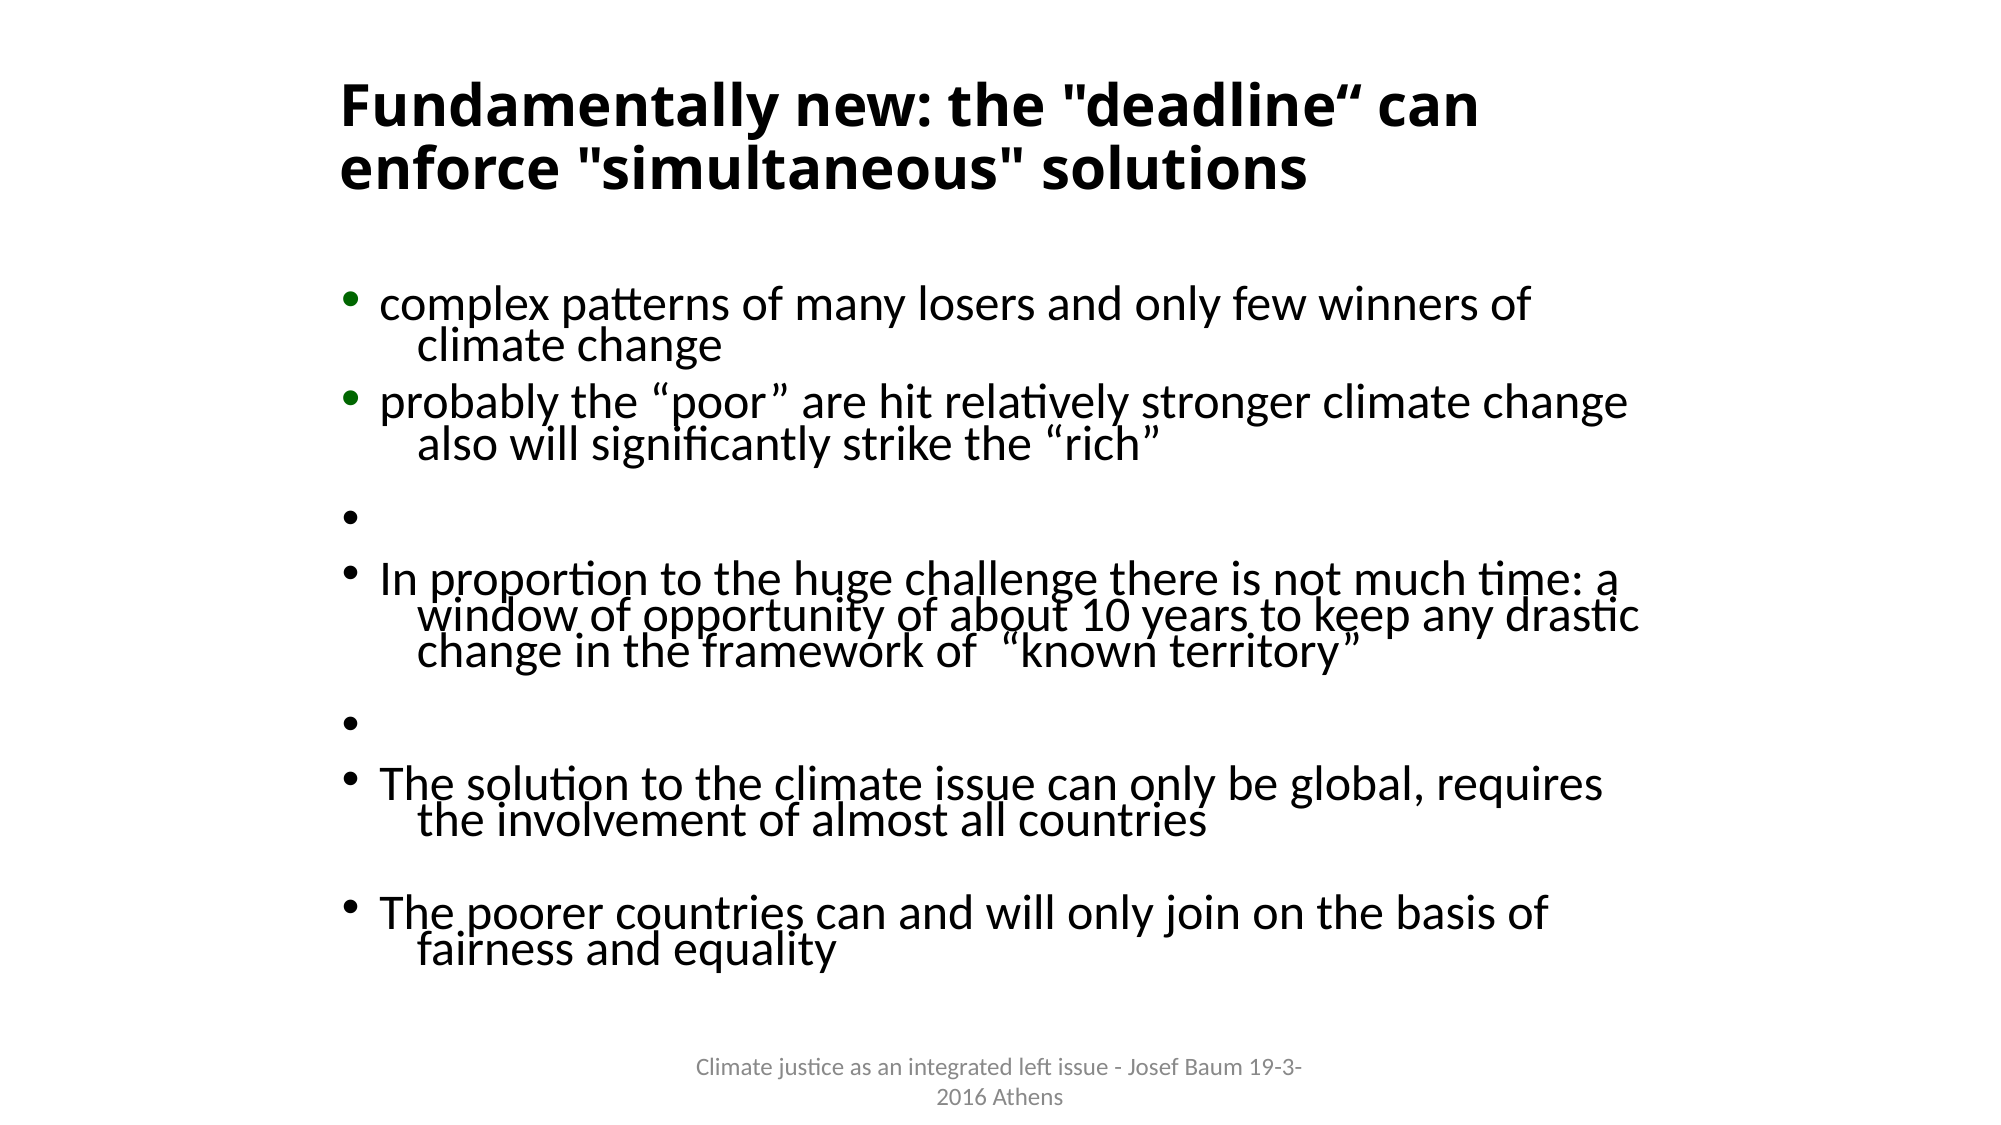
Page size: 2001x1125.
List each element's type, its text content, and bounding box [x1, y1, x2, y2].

list complex patterns of many losers and only few winners of climate change probably the “poor” are hit relatively stronger climate change also will significantly strike the “rich” In proportion to the huge challenge there is not much time: a window of opportunity of about 10 years to keep any drastic change in the framework of “known territory” The solution to the climate issue can only be global, requires the involvement of almost all countries The poorer countries can and will only join on the basis of fairness and equality [326, 278, 1677, 1022]
title Fundamentally new: the "deadline“ can enforce "simultaneous" solutions [324, 45, 1727, 233]
text_box Climate justice as an integrated left issue - Josef Baum 19-3-2016 Athens [662, 1042, 1338, 1103]
